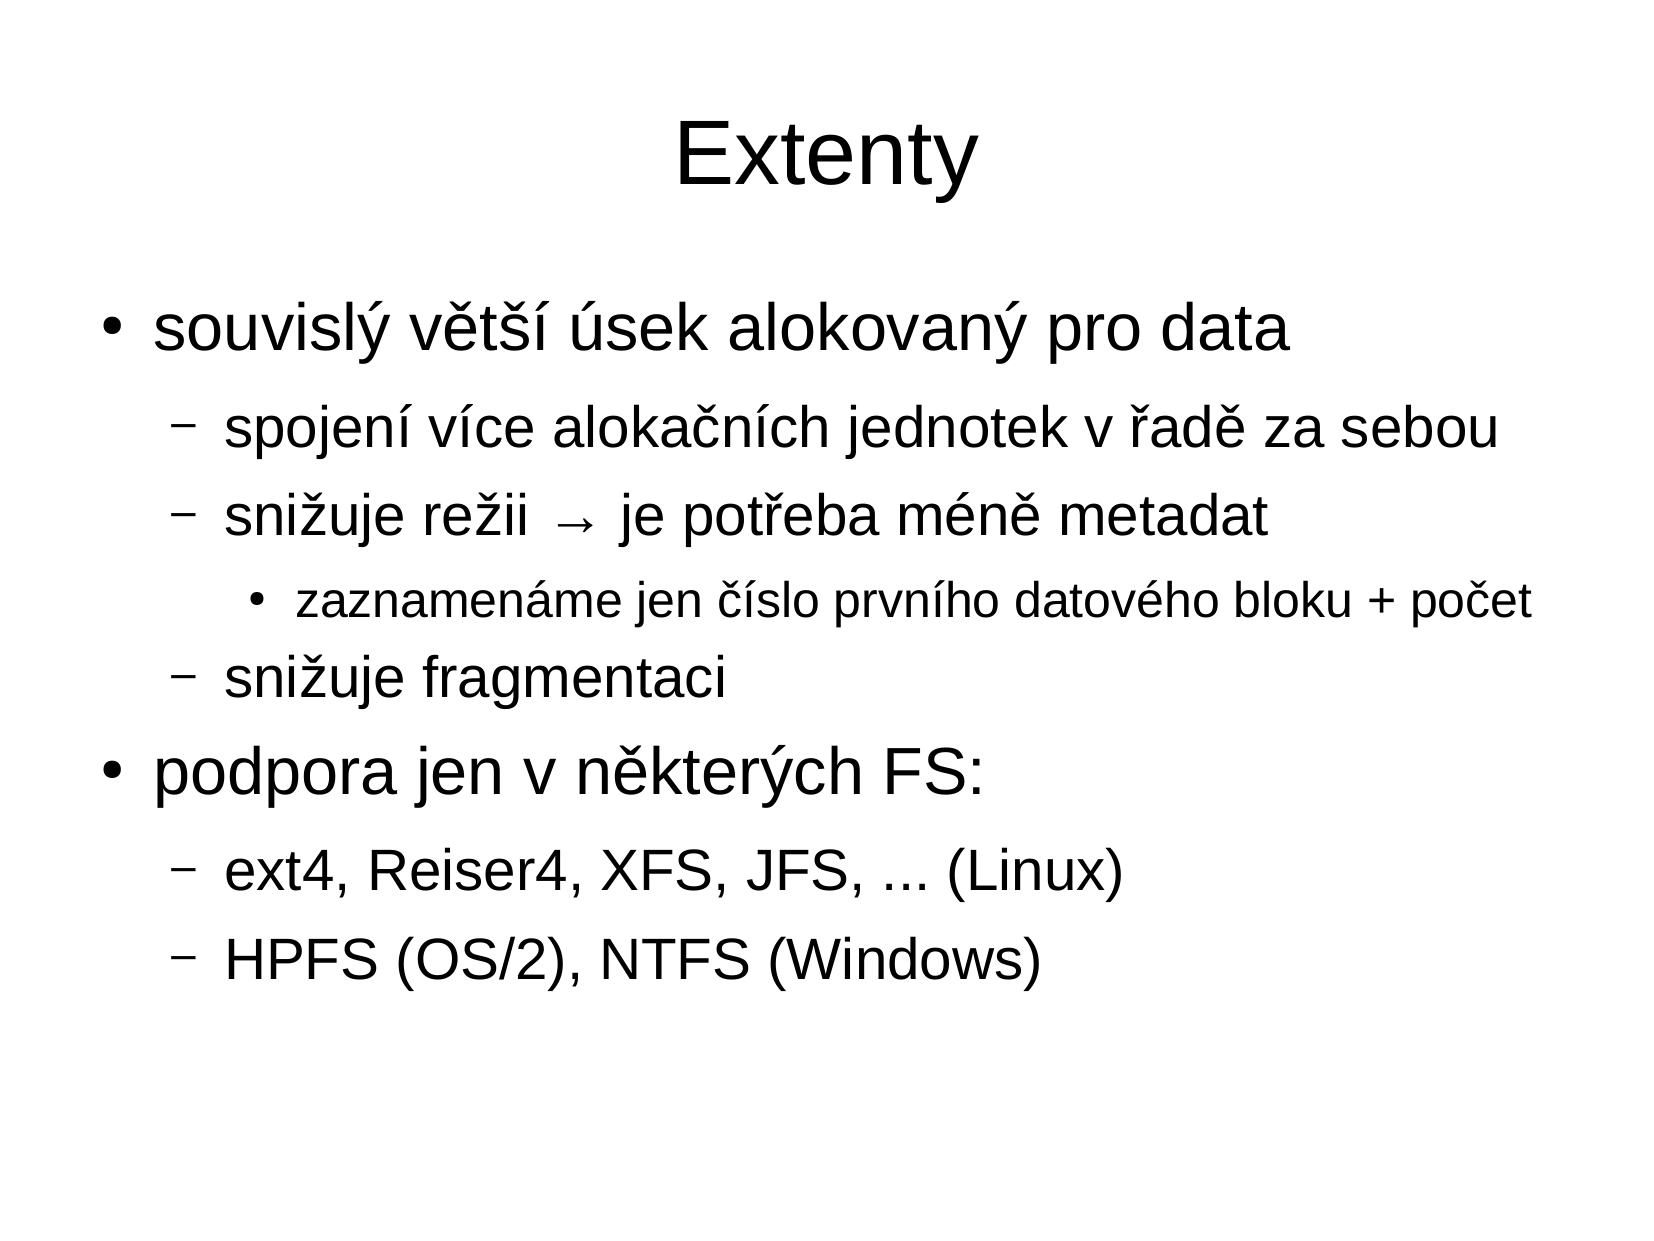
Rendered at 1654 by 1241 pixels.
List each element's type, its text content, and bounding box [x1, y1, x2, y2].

list souvislý větší úsek alokovaný pro data spojení více alokačních jednotek v řadě za sebou snižuje režii → je potřeba méně metadat zaznamenáme jen číslo prvního datového bloku + počet snižuje fragmentaci podpora jen v některých FS: ext4, Reiser4, XFS, JFS, ... (Linux) HPFS (OS/2), NTFS (Windows) [82, 290, 1571, 1094]
title Extenty [82, 56, 1571, 250]
